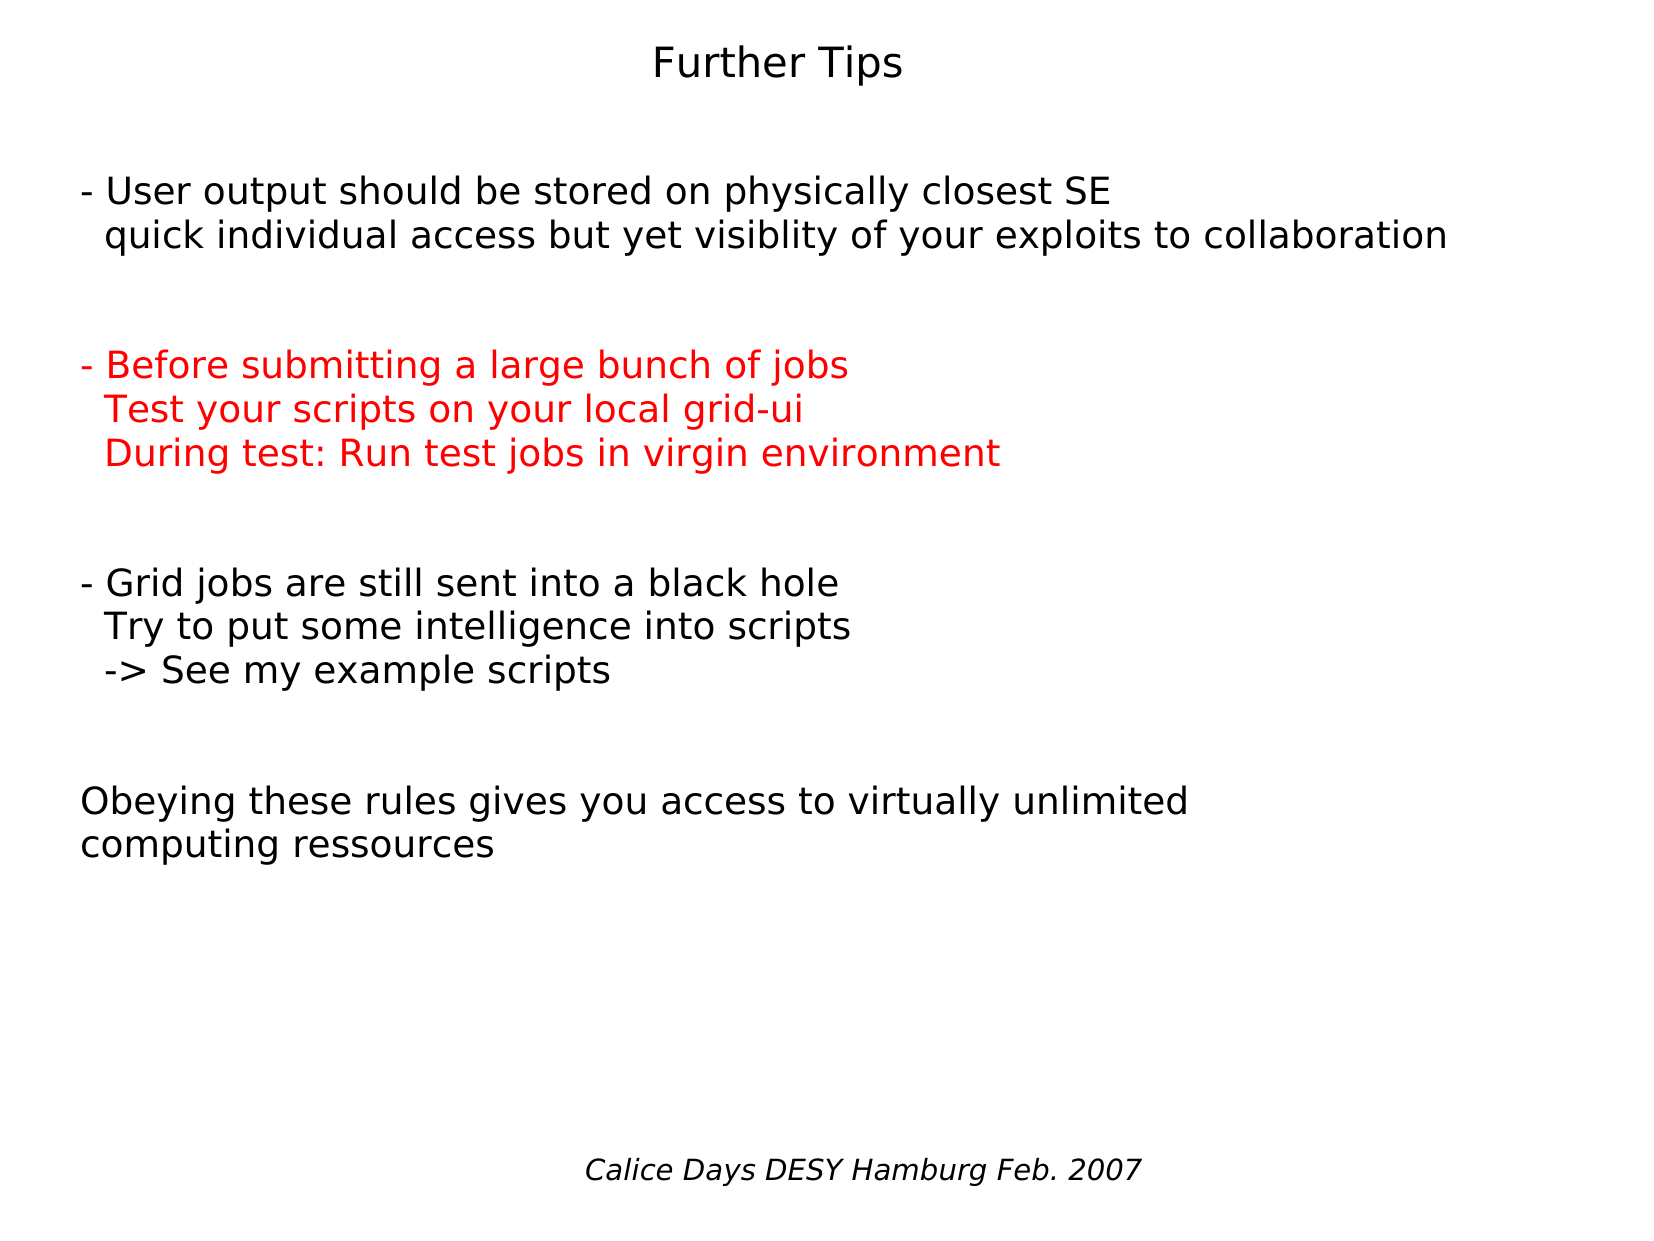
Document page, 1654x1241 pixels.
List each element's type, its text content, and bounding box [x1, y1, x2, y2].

text_box Further Tips [637, 31, 919, 95]
text_box - User output should be stored on physically closest SE quick individual access but yet visiblity of your exploits to collaboration - Before submitting a large bunch of jobs Test your scripts on your local grid-ui During test: Run test jobs in virgin environment - Grid jobs are still sent into a black hole Try to put some intelligence into scripts -> See my example scripts Obeying these rules gives you access to virtually unlimited computing ressources [65, 162, 1436, 874]
